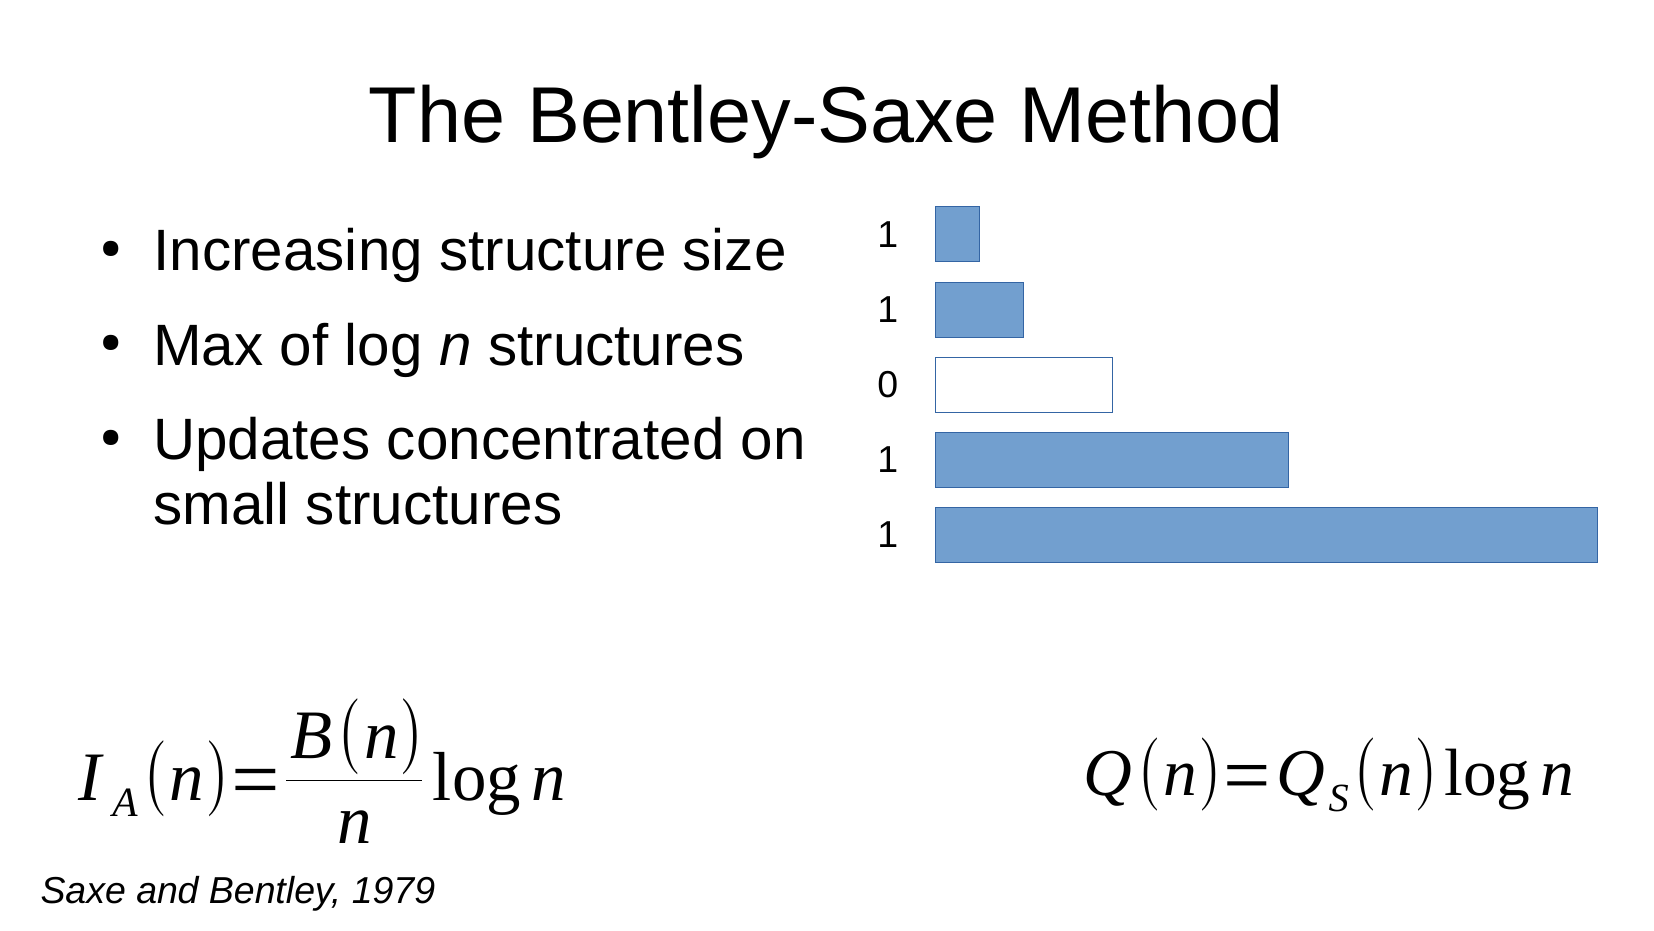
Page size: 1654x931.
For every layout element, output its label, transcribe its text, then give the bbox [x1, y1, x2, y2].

text_box 1 [862, 505, 913, 563]
list Increasing structure size Max of log n structures Updates concentrated on small structures [82, 217, 809, 758]
text_box 0 [862, 355, 913, 413]
text_box [935, 507, 1598, 563]
text_box [935, 282, 1024, 338]
chart [1083, 734, 1576, 820]
chart [75, 694, 567, 859]
text_box [935, 432, 1289, 488]
text_box Saxe and Bentley, 1979 [25, 862, 452, 920]
text_box 1 [862, 280, 913, 338]
title The Bentley-Saxe Method [82, 37, 1571, 193]
text_box [935, 206, 980, 262]
text_box 1 [862, 205, 913, 263]
text_box [935, 357, 1113, 413]
text_box 1 [862, 430, 913, 488]
